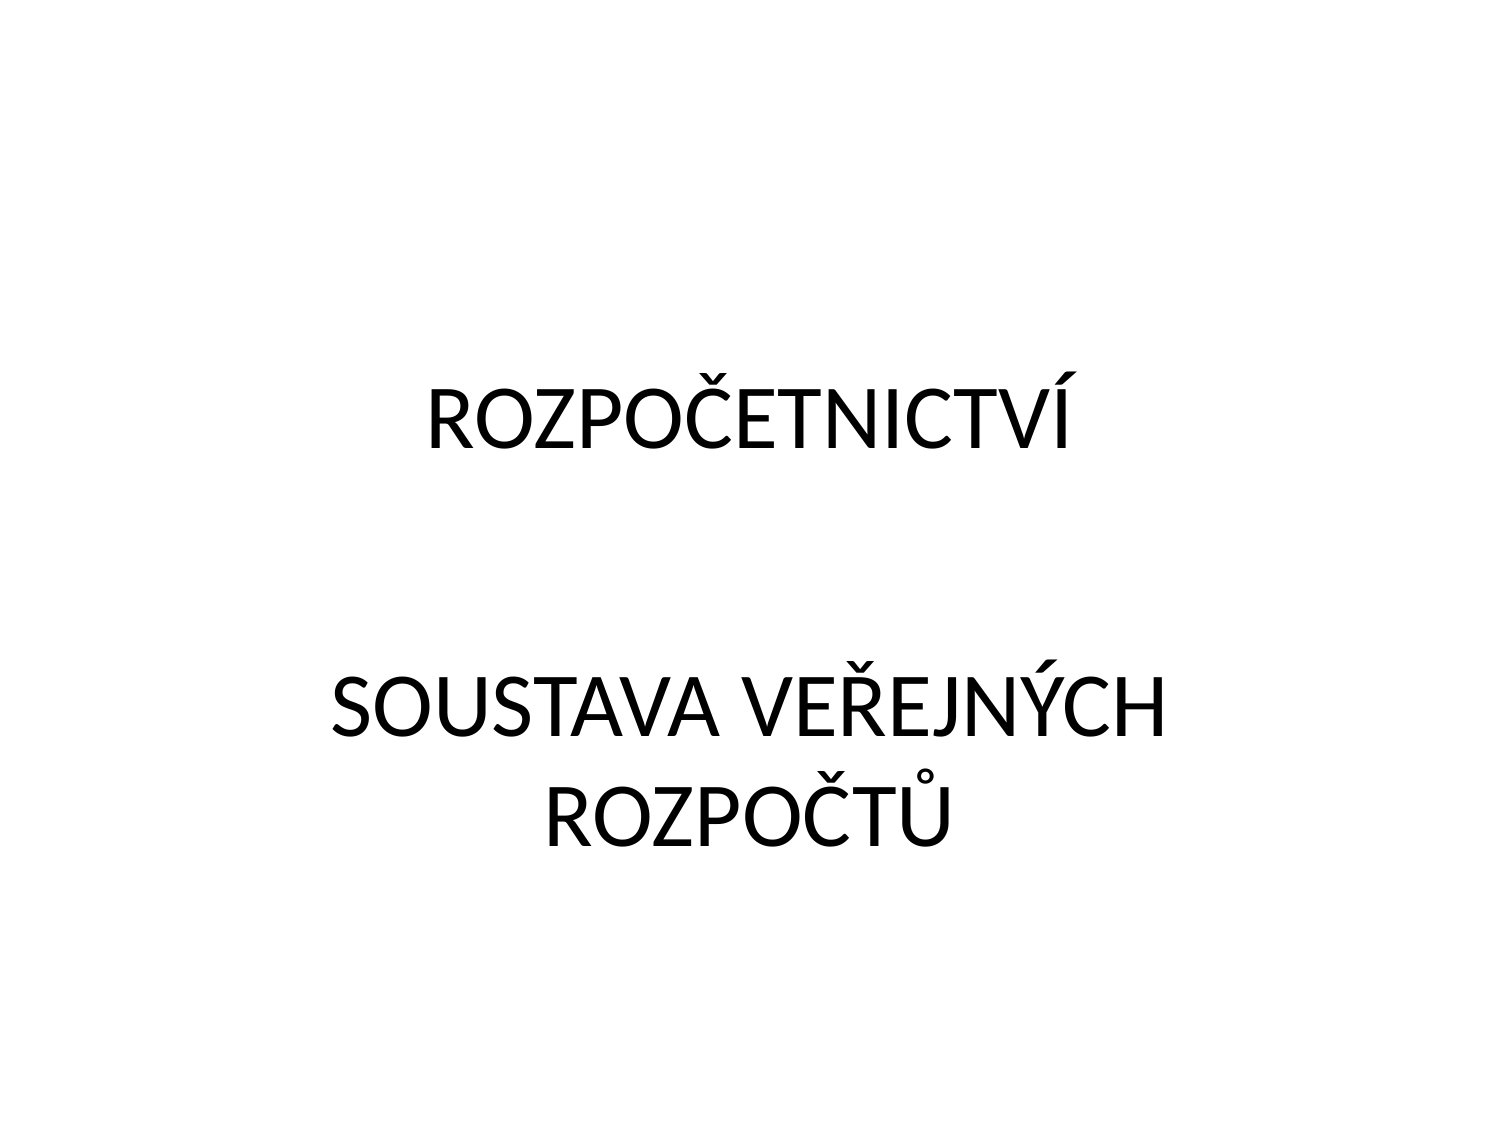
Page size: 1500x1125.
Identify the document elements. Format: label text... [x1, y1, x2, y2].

title ROZPOČETNICTVÍ [112, 349, 1388, 591]
subtitle SOUSTAVA VEŘEJNÝCH ROZPOČTŮ [225, 637, 1275, 925]
